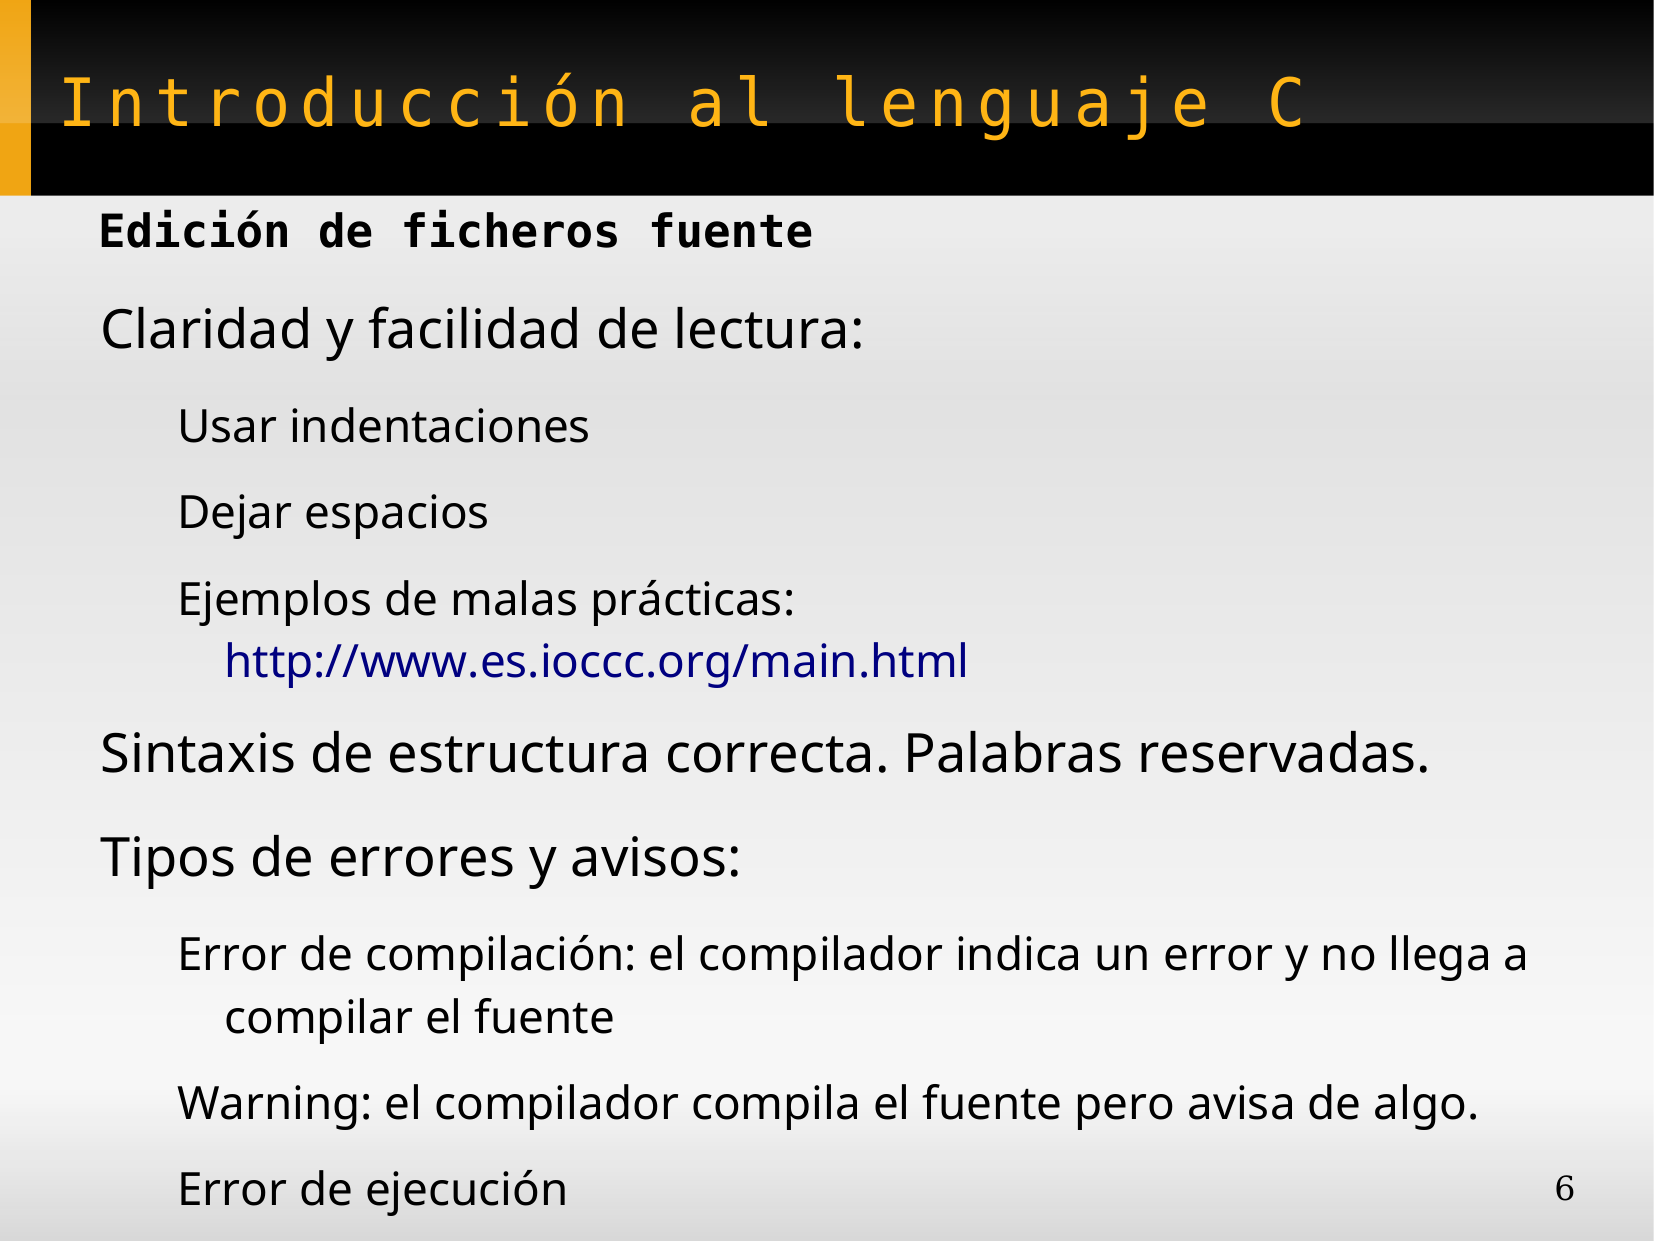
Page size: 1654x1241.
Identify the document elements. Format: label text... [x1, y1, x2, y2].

picture [0, 0, 1654, 1241]
text_box Edición de ficheros fuente [83, 197, 828, 266]
title Introducción al lenguaje C [59, 29, 1595, 178]
list Claridad y facilidad de lectura: Usar indentaciones Dejar espacios Ejemplos de malas prácticas: http://www.es.ioccc.org/main.html Sintaxis de estructura correcta. Palabras reservadas. Tipos de errores y avisos: Error de compilación: el compilador indica un error y no llega a compilar el fuente Warning: el compilador compila el fuente pero avisa de algo. Error de ejecución Errores de funcionalidad y/o diseño [82, 290, 1571, 1214]
